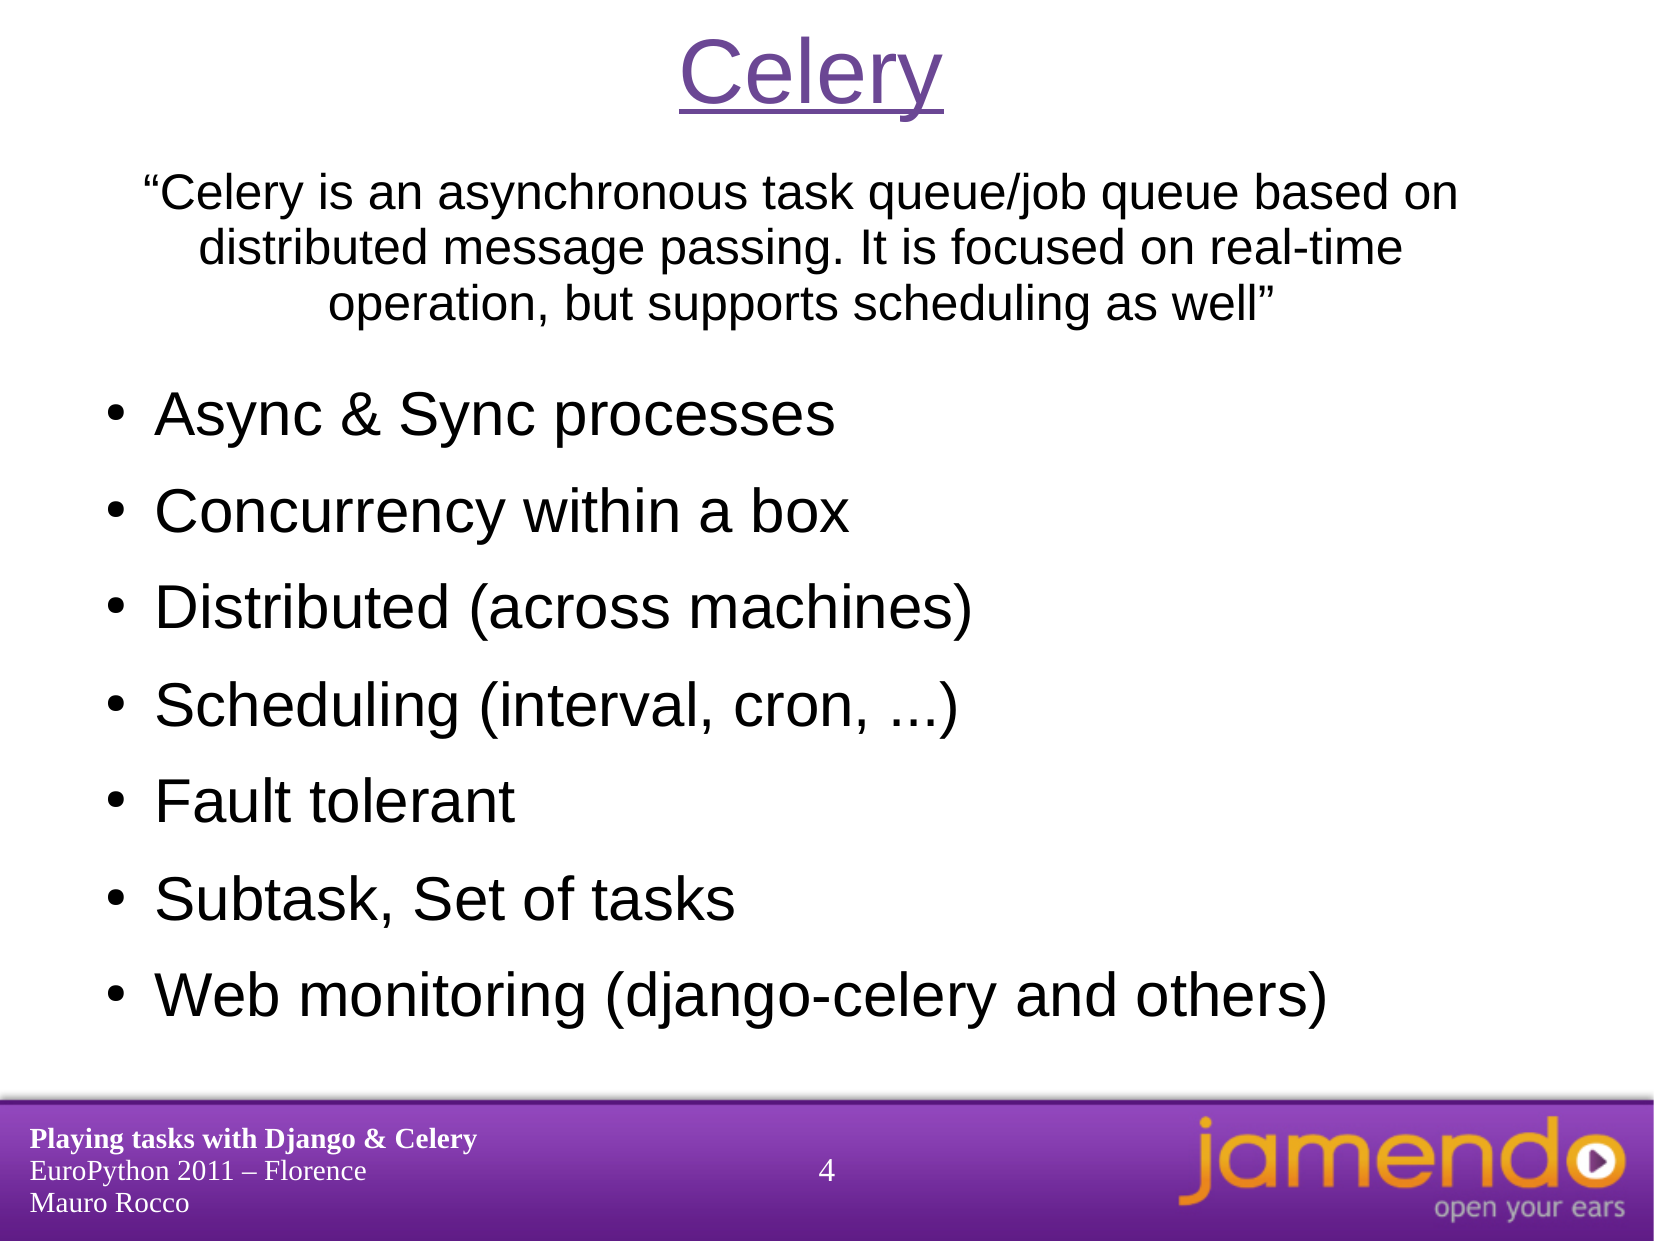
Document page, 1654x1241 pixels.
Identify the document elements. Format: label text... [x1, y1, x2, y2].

text_box “Celery is an asynchronous task queue/job queue based on distributed message passing. It is focused on real-time operation, but supports scheduling as well” [128, 156, 1589, 339]
picture [0, 0, 1654, 1241]
list Async & Sync processes Concurrency within a box Distributed (across machines) Scheduling (interval, cron, ...) Fault tolerant Subtask, Set of tasks Web monitoring (django-celery and others) [88, 378, 1512, 1034]
title Celery [67, 20, 1556, 124]
